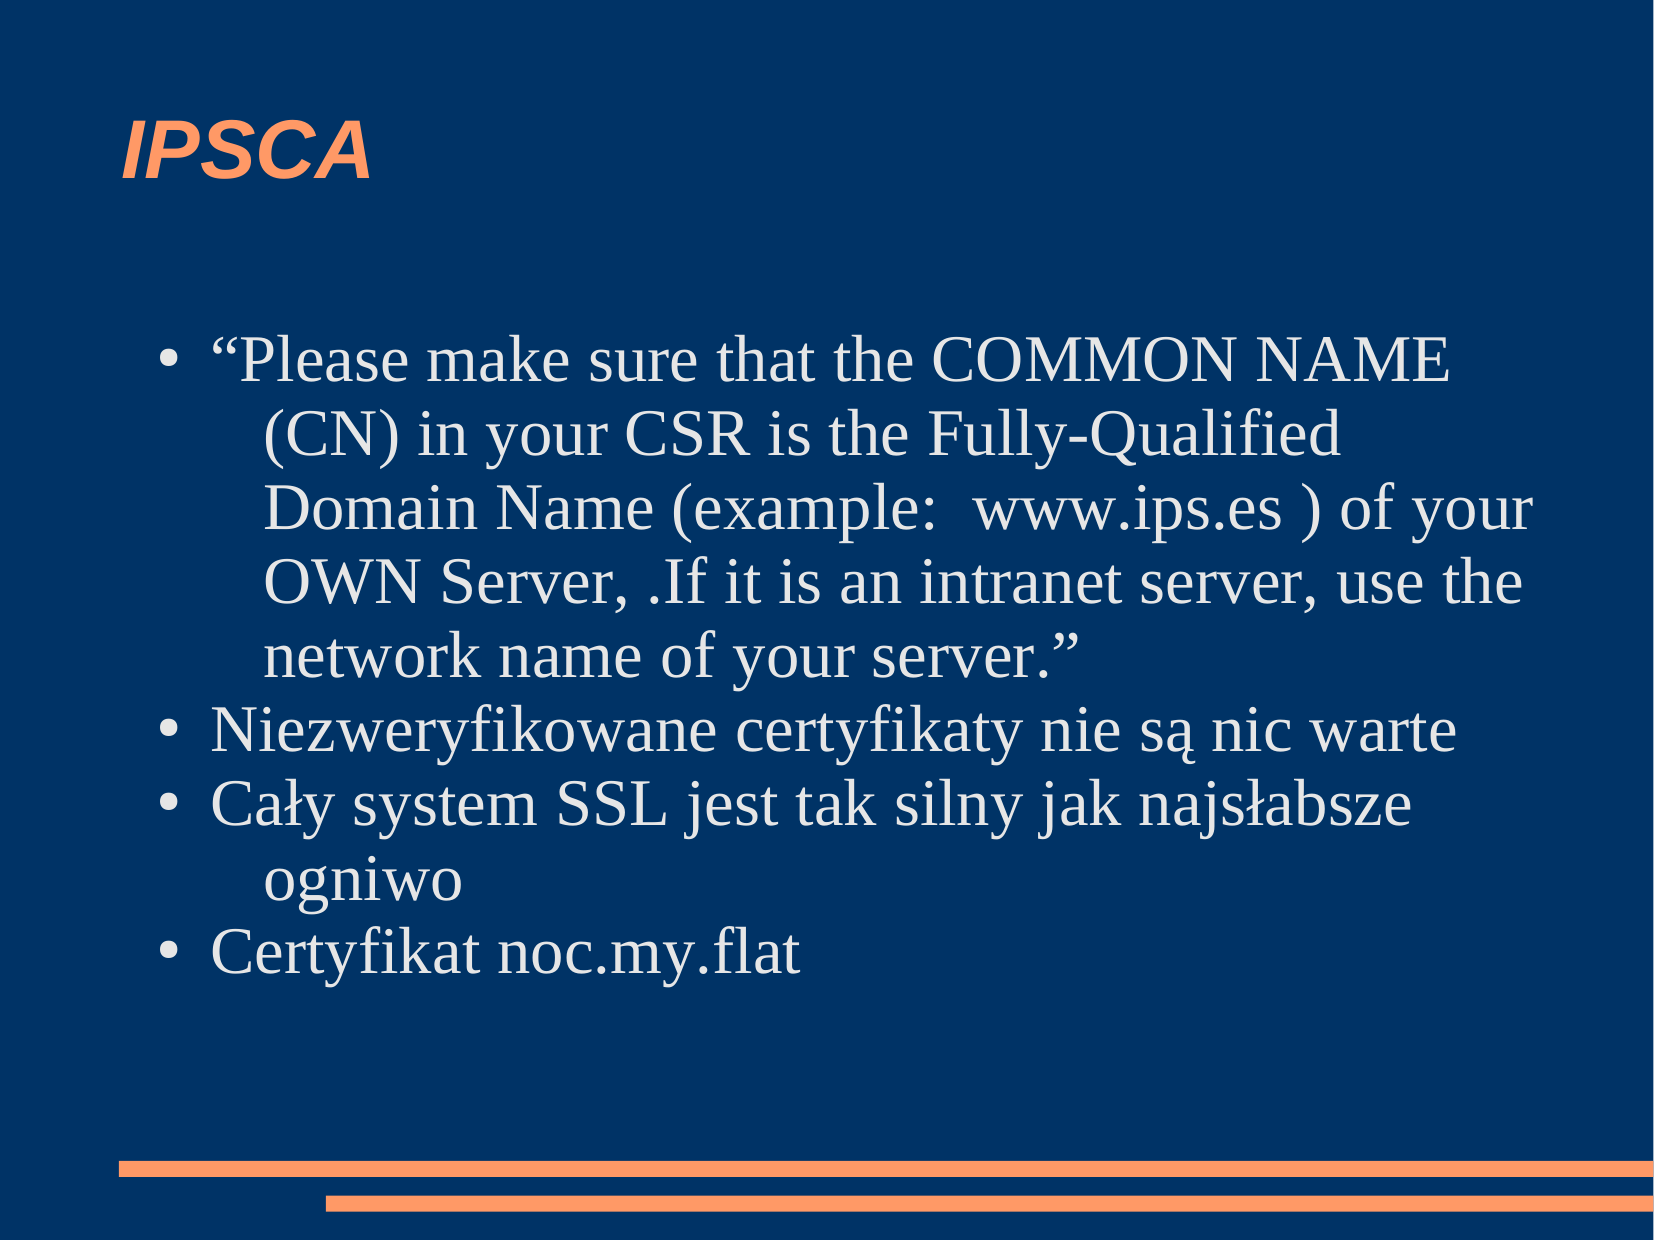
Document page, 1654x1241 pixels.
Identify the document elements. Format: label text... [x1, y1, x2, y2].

title IPSCA [121, 46, 1534, 254]
list “Please make sure that the COMMON NAME (CN) in your CSR is the Fully-Qualified Domain Name (example: www.ips.es ) of your OWN Server, .If it is an intranet server, use the network name of your server.” Niezweryfikowane certyfikaty nie są nic warte Cały system SSL jest tak silny jak najsłabsze ogniwo Certyfikat noc.my.flat [121, 322, 1561, 1133]
